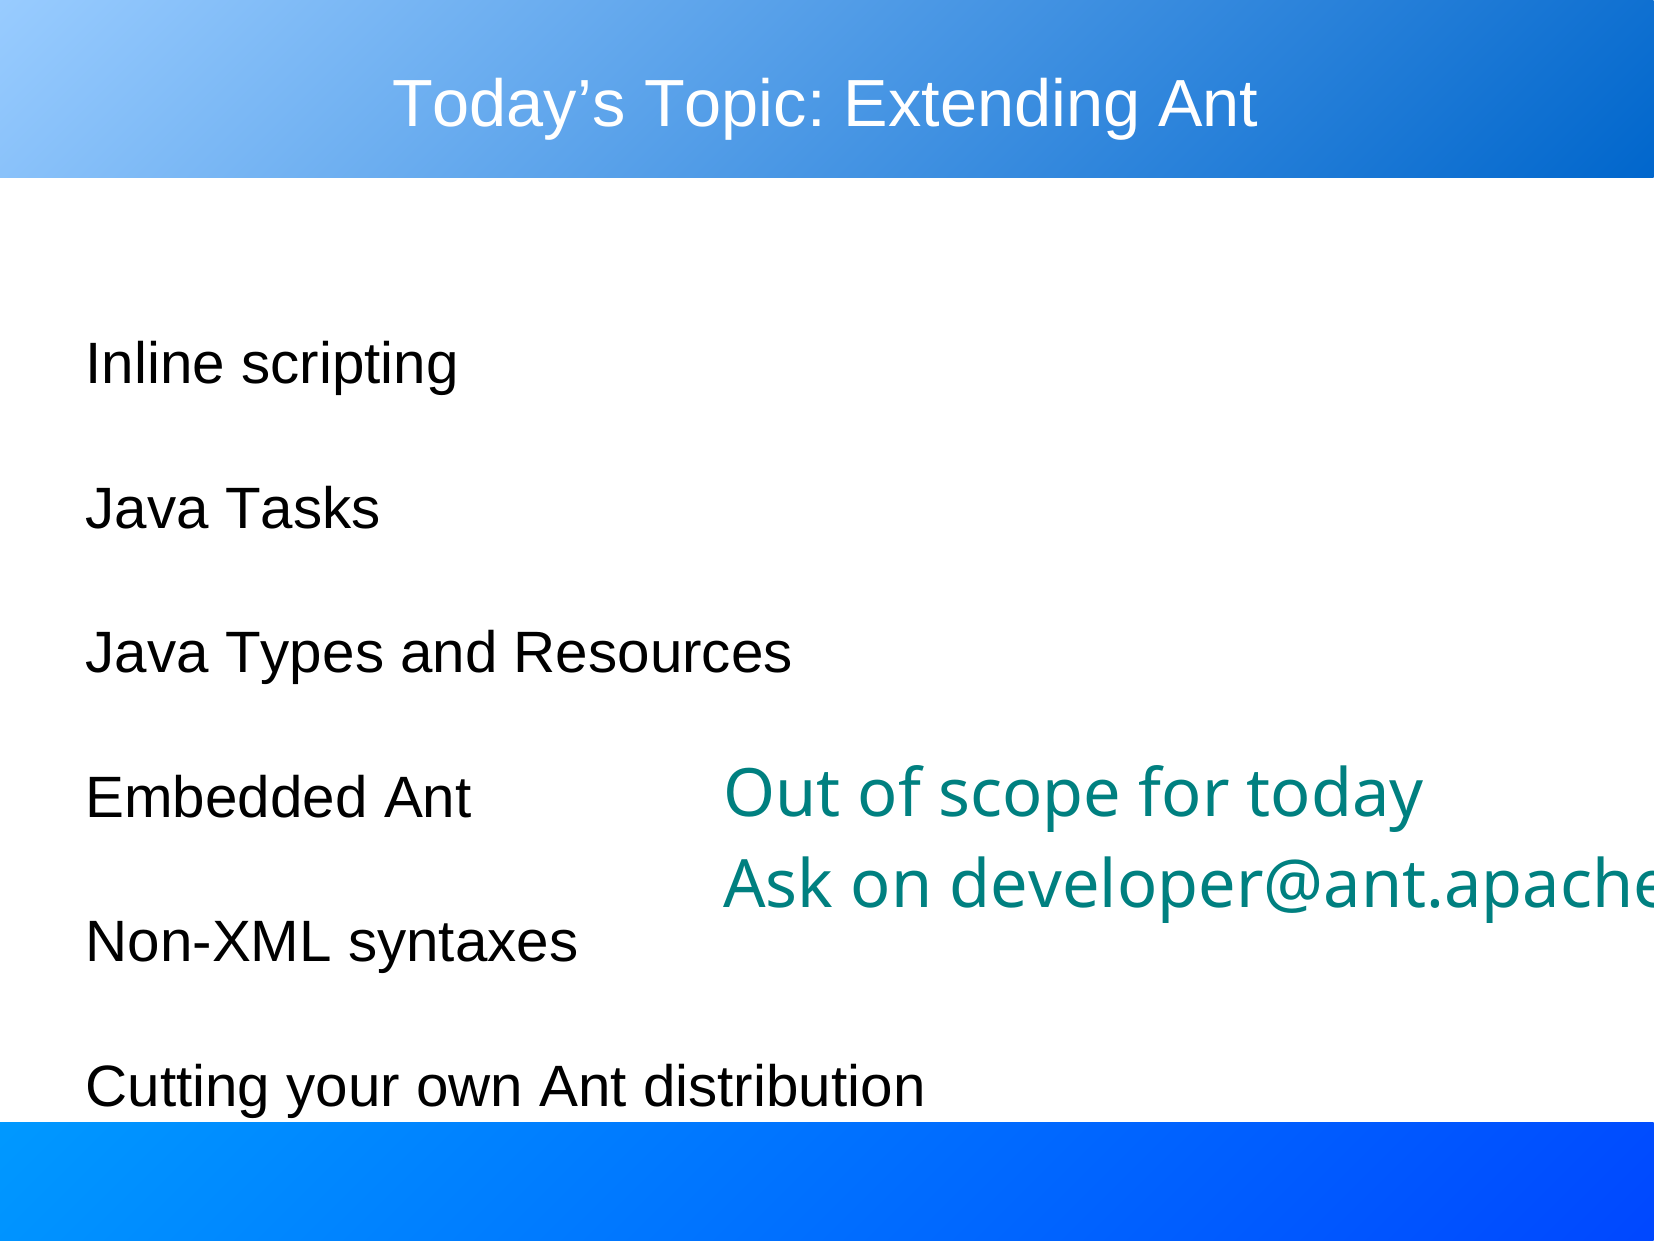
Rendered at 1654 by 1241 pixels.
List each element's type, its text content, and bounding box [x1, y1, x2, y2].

title Today’s Topic: Extending Ant [162, 59, 1489, 148]
text_box Out of scope for today Ask on developer@ant.apache.org [708, 738, 1638, 975]
list Inline scripting Java Tasks Java Types and Resources Embedded Ant Non-XML syntaxes Cutting your own Ant distribution [60, 265, 1506, 1054]
